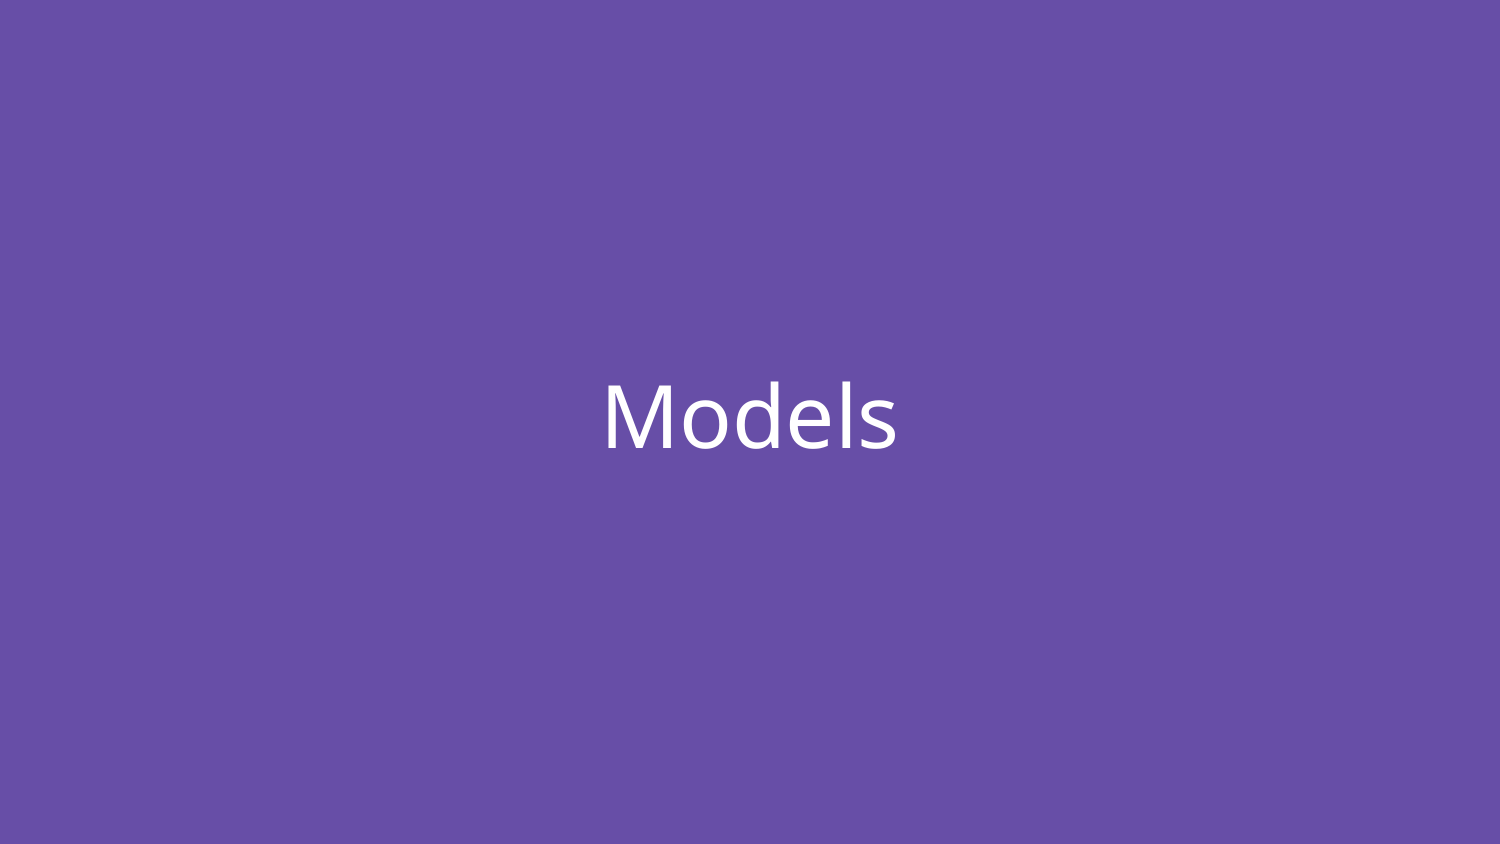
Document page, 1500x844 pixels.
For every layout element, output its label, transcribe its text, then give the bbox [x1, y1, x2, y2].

title Models [75, 58, 1425, 771]
